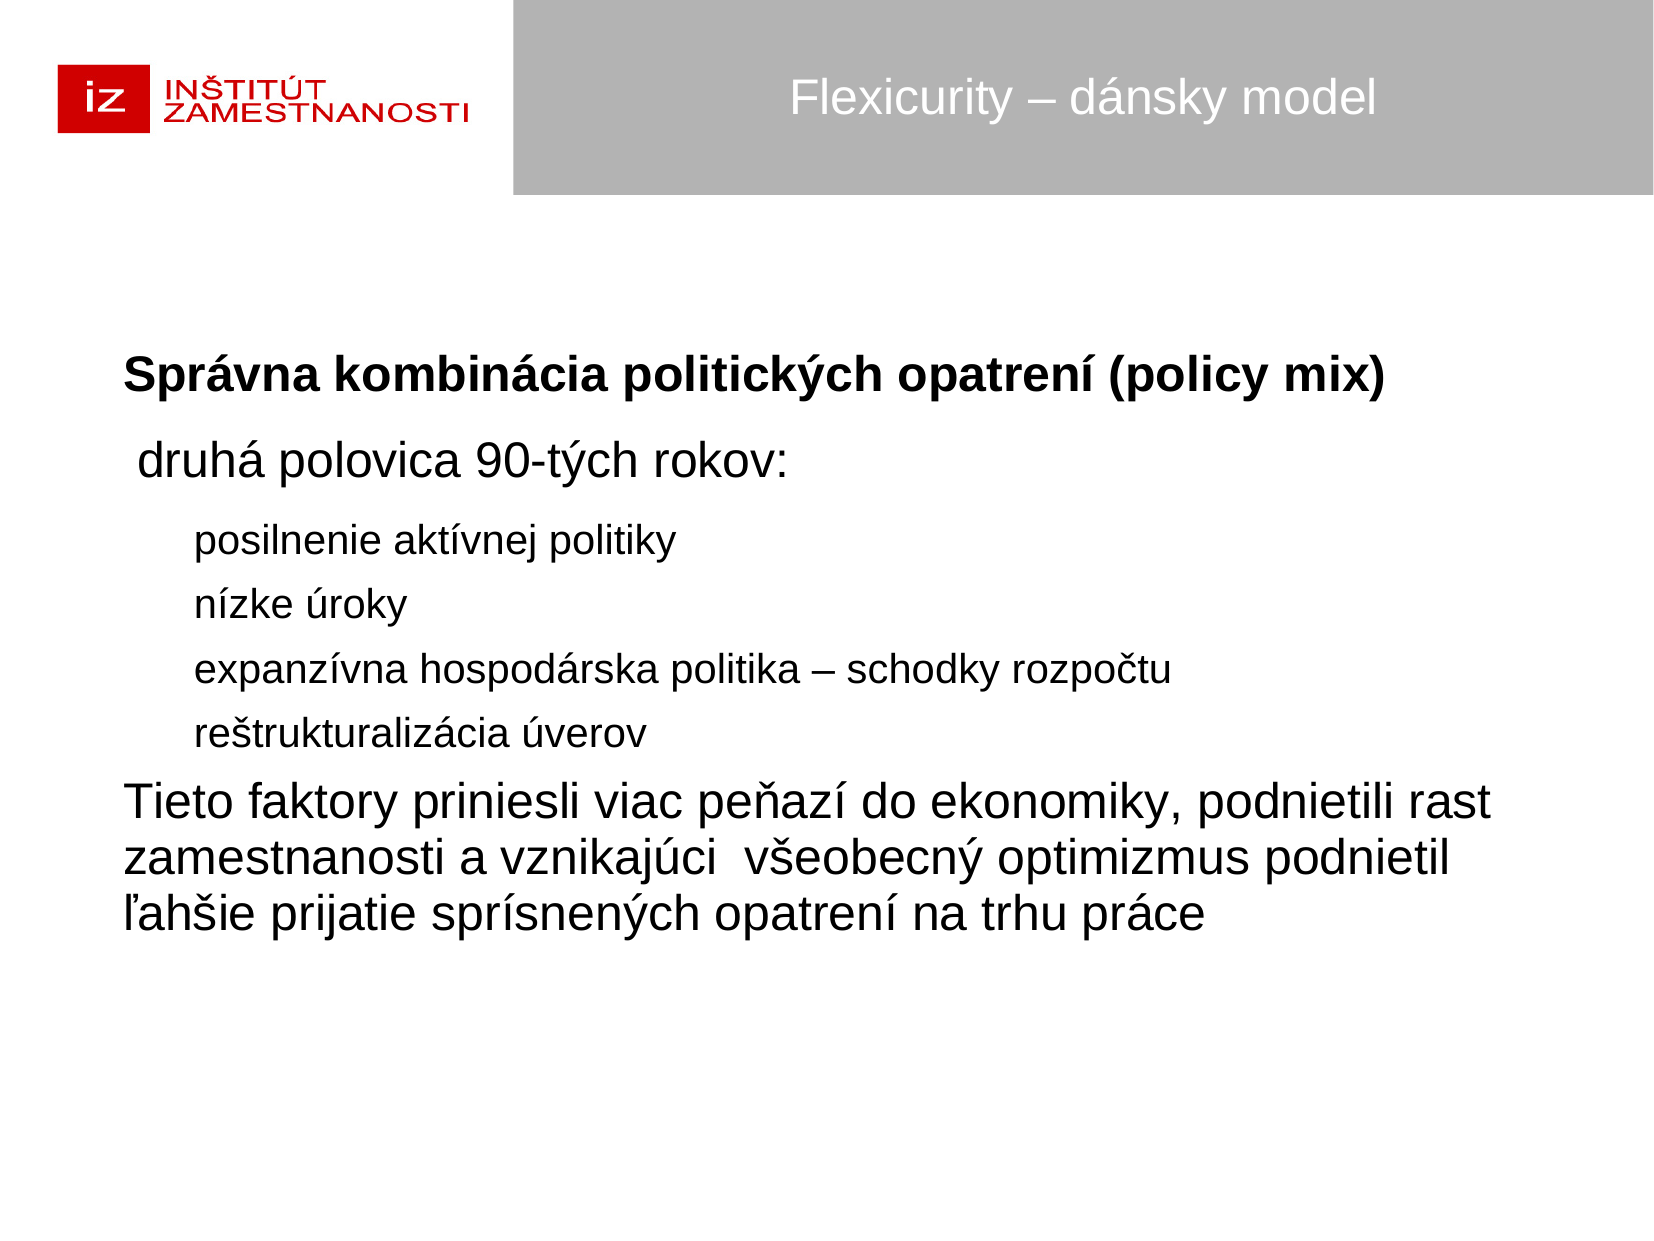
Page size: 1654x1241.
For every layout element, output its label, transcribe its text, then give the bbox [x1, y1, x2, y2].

text_box Flexicurity – dánsky model [513, 0, 1654, 195]
text_box [0, 0, 1654, 196]
list Správna kombinácia politických opatrení (policy mix) druhá polovica 90-tých rokov: posilnenie aktívnej politiky nízke úroky expanzívna hospodárska politika – schodky rozpočtu reštrukturalizácia úverov Tieto faktory priniesli viac peňazí do ekonomiky, podnietili rast zamestnanosti a vznikajúci všeobecný optimizmus podnietil ľahšie prijatie sprísnených opatrení na trhu práce [123, 346, 1536, 1214]
picture [6, 5, 513, 189]
